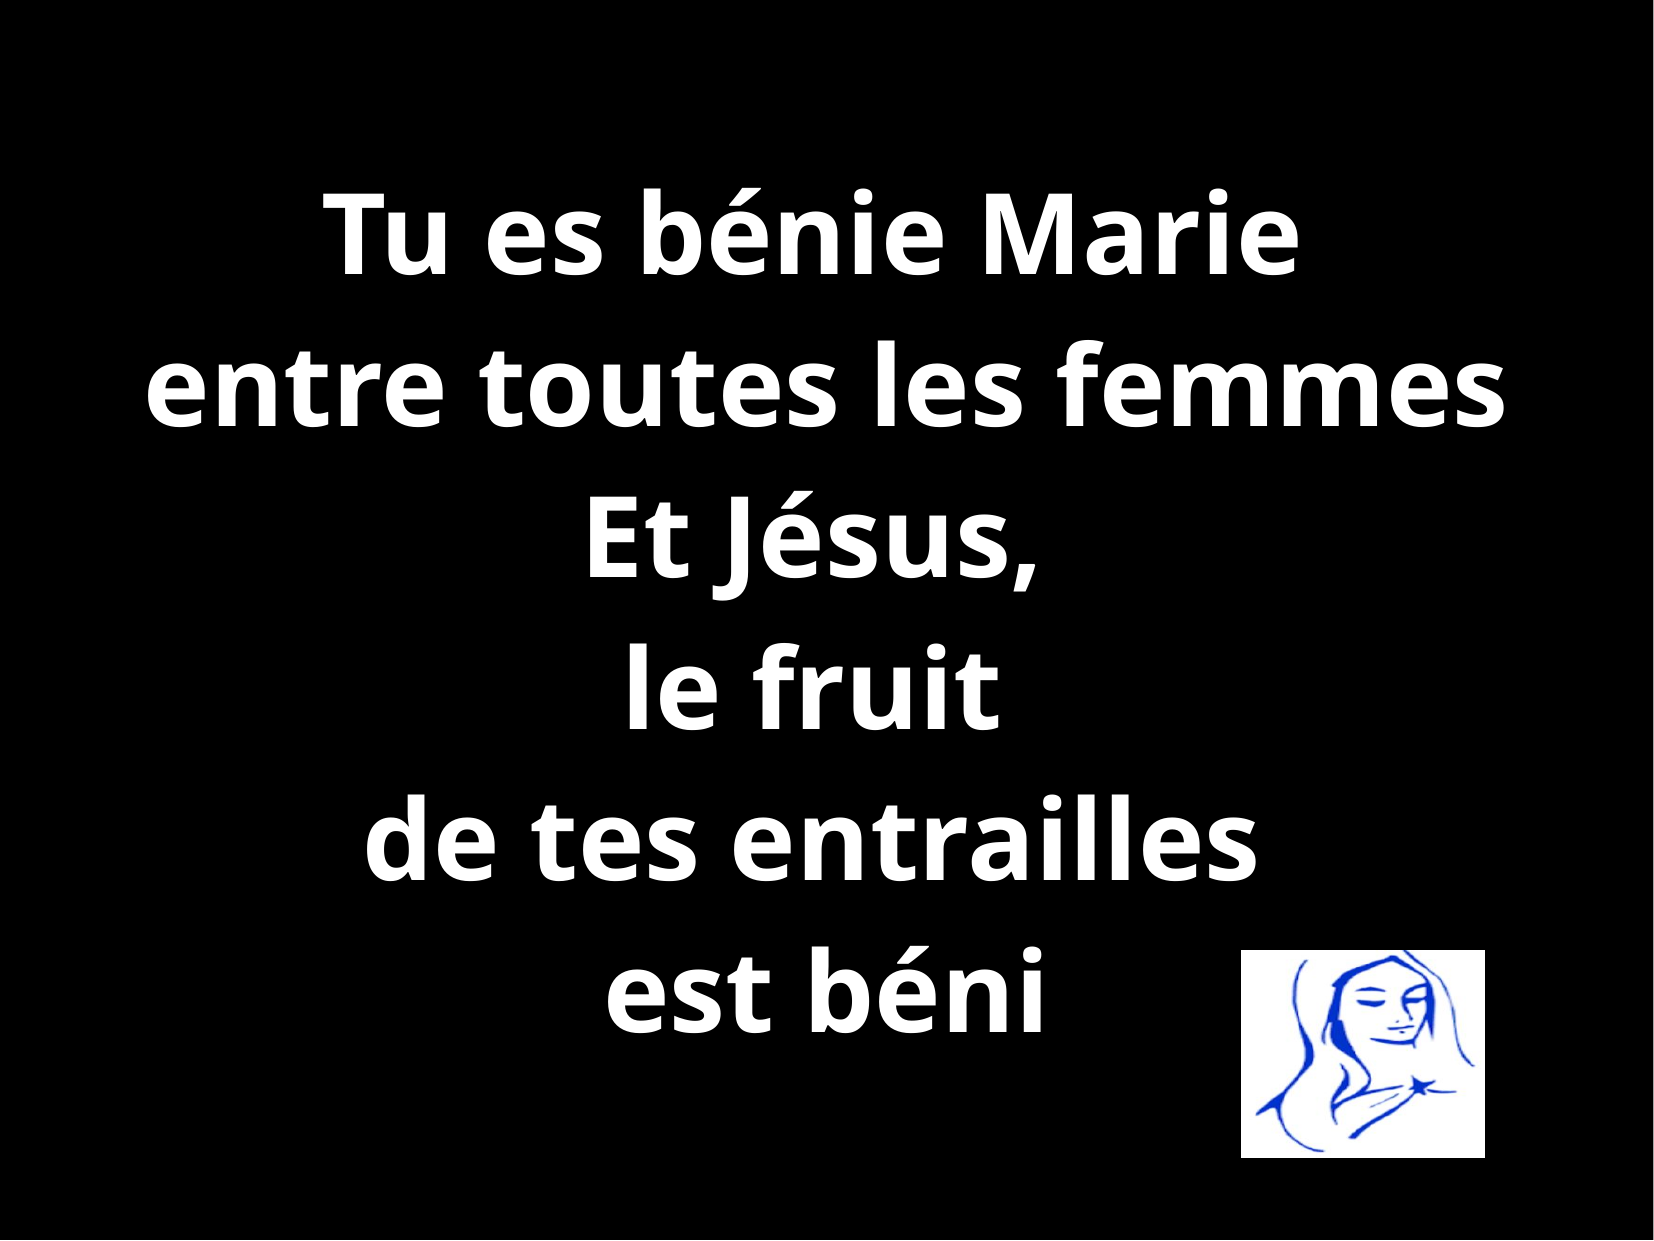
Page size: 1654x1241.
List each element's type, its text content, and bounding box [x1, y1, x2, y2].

picture [1241, 950, 1485, 1158]
subtitle Tu es bénie Marie entre toutes les femmes Et Jésus, le fruit de tes entrailles est béni [23, 0, 1630, 1236]
